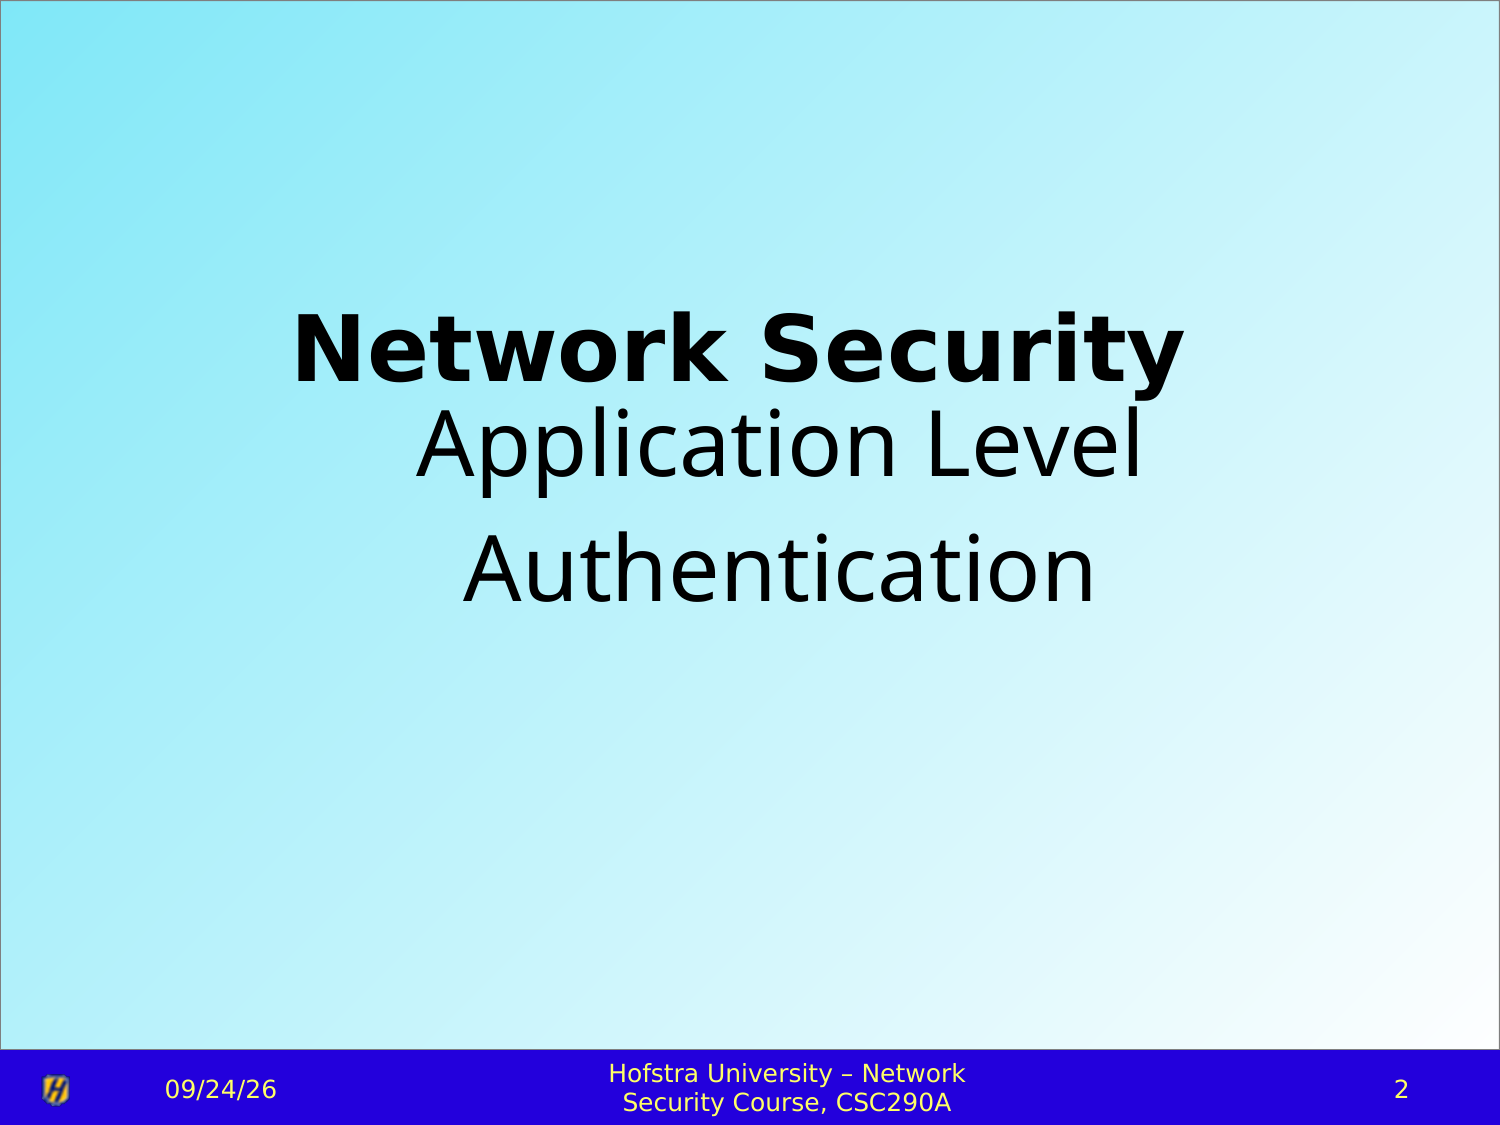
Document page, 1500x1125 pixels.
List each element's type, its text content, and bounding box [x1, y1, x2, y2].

text_box Application Level Authentication [99, 525, 1463, 637]
title Network Security [99, 284, 1379, 412]
picture [37, 1072, 76, 1110]
